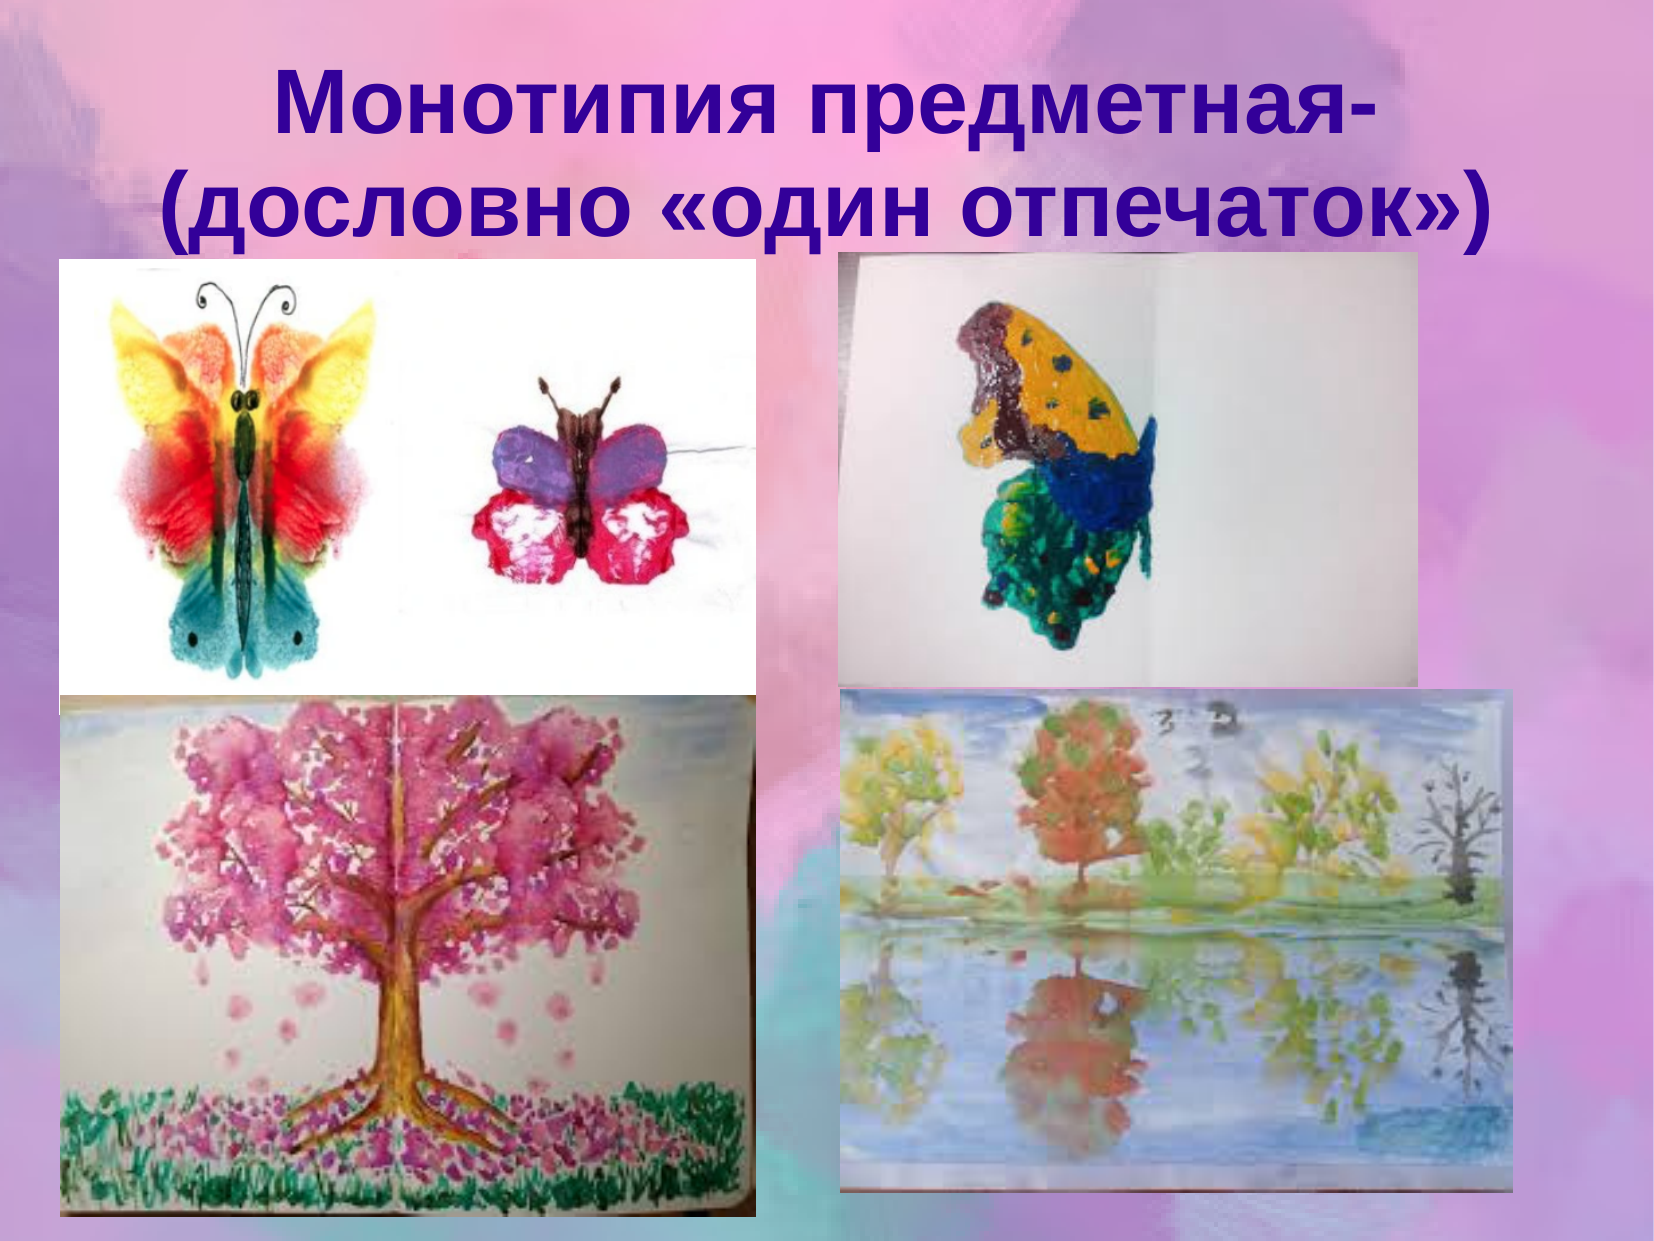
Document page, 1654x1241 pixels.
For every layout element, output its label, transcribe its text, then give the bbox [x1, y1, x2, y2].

picture [0, 0, 1654, 1241]
title Монотипия предметная-(дословно «один отпечаток») [82, 49, 1571, 257]
